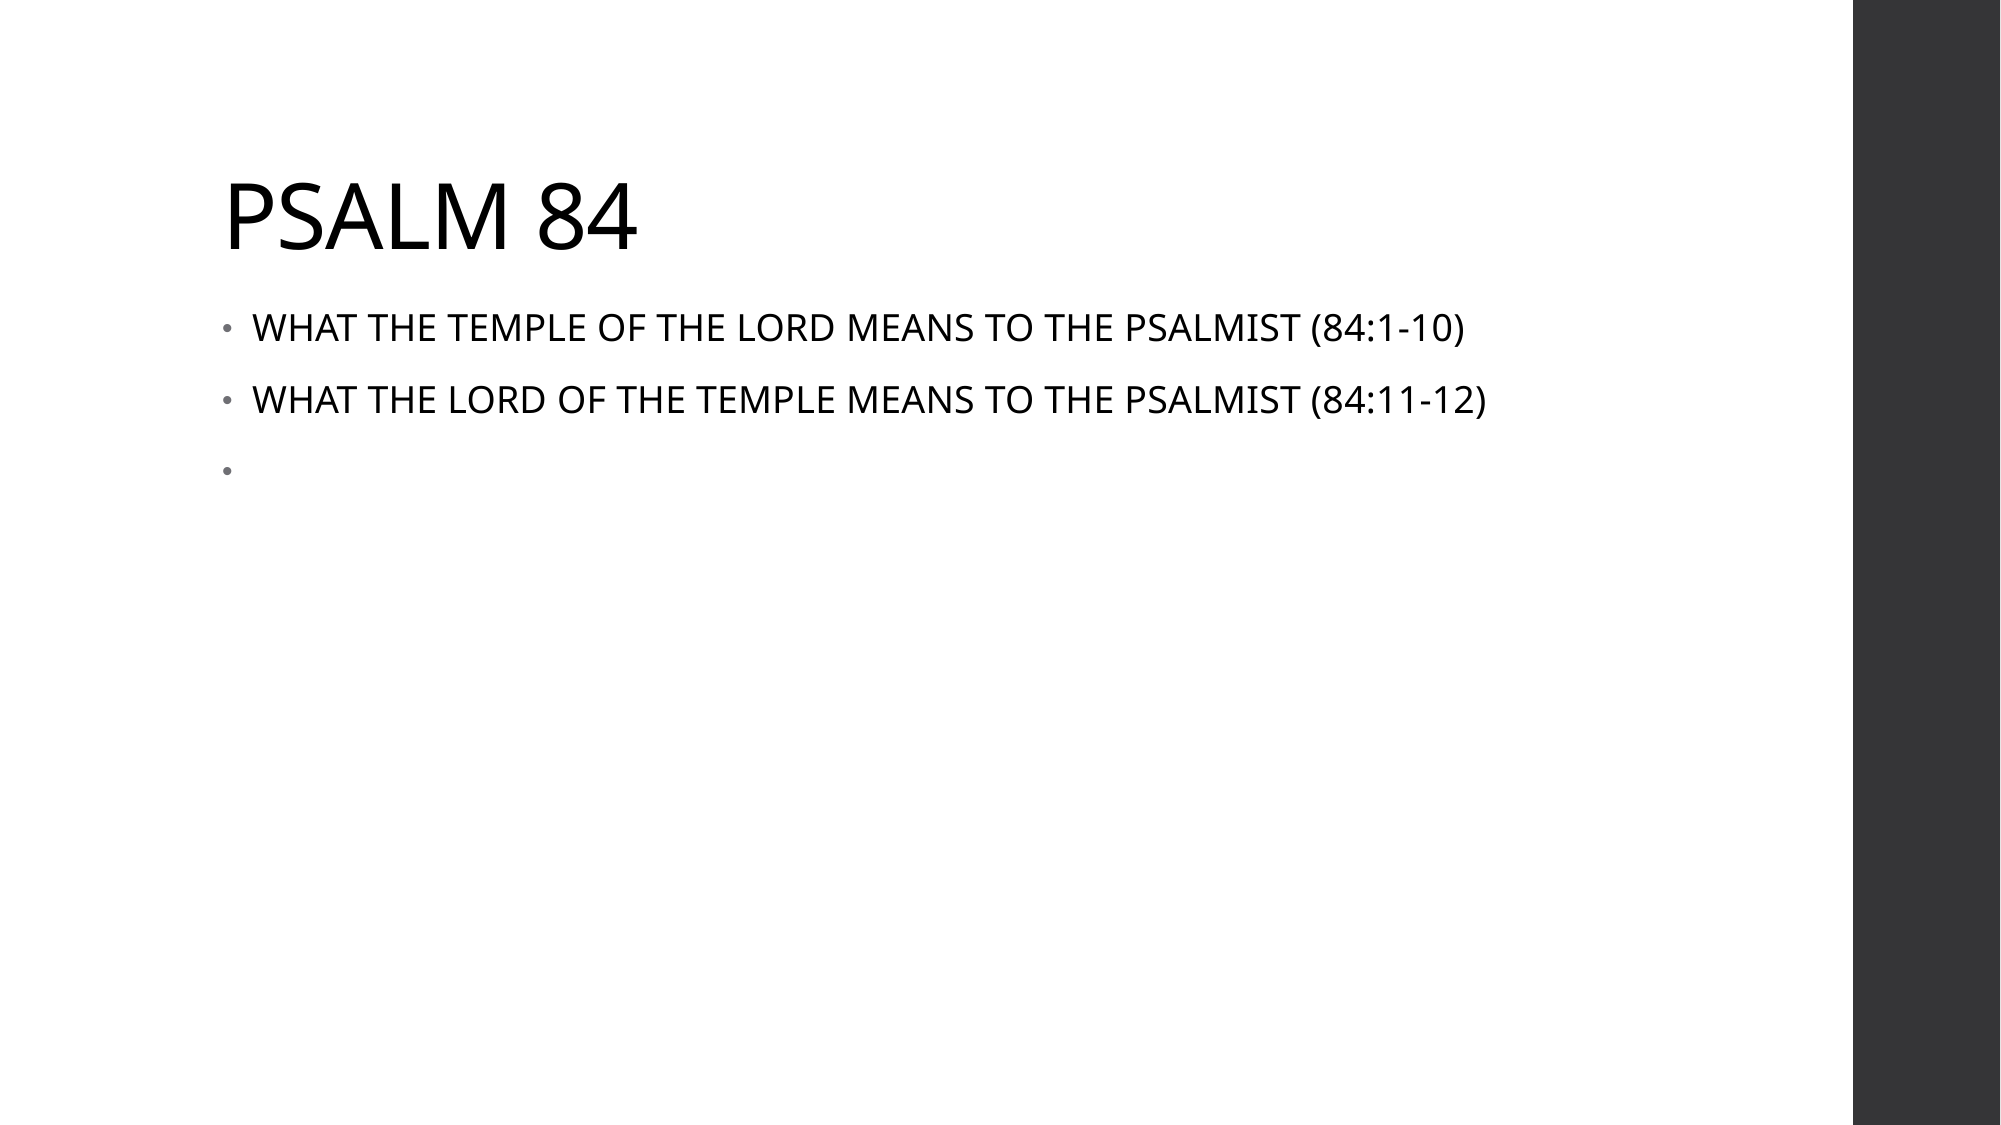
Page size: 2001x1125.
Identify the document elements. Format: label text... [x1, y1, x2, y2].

list WHAT THE TEMPLE OF THE LORD MEANS TO THE PSALMIST (84:1-10) WHAT THE LORD OF THE TEMPLE MEANS TO THE PSALMIST (84:11-12) [206, 299, 1617, 1014]
title PSALM 84 [206, 60, 1797, 278]
